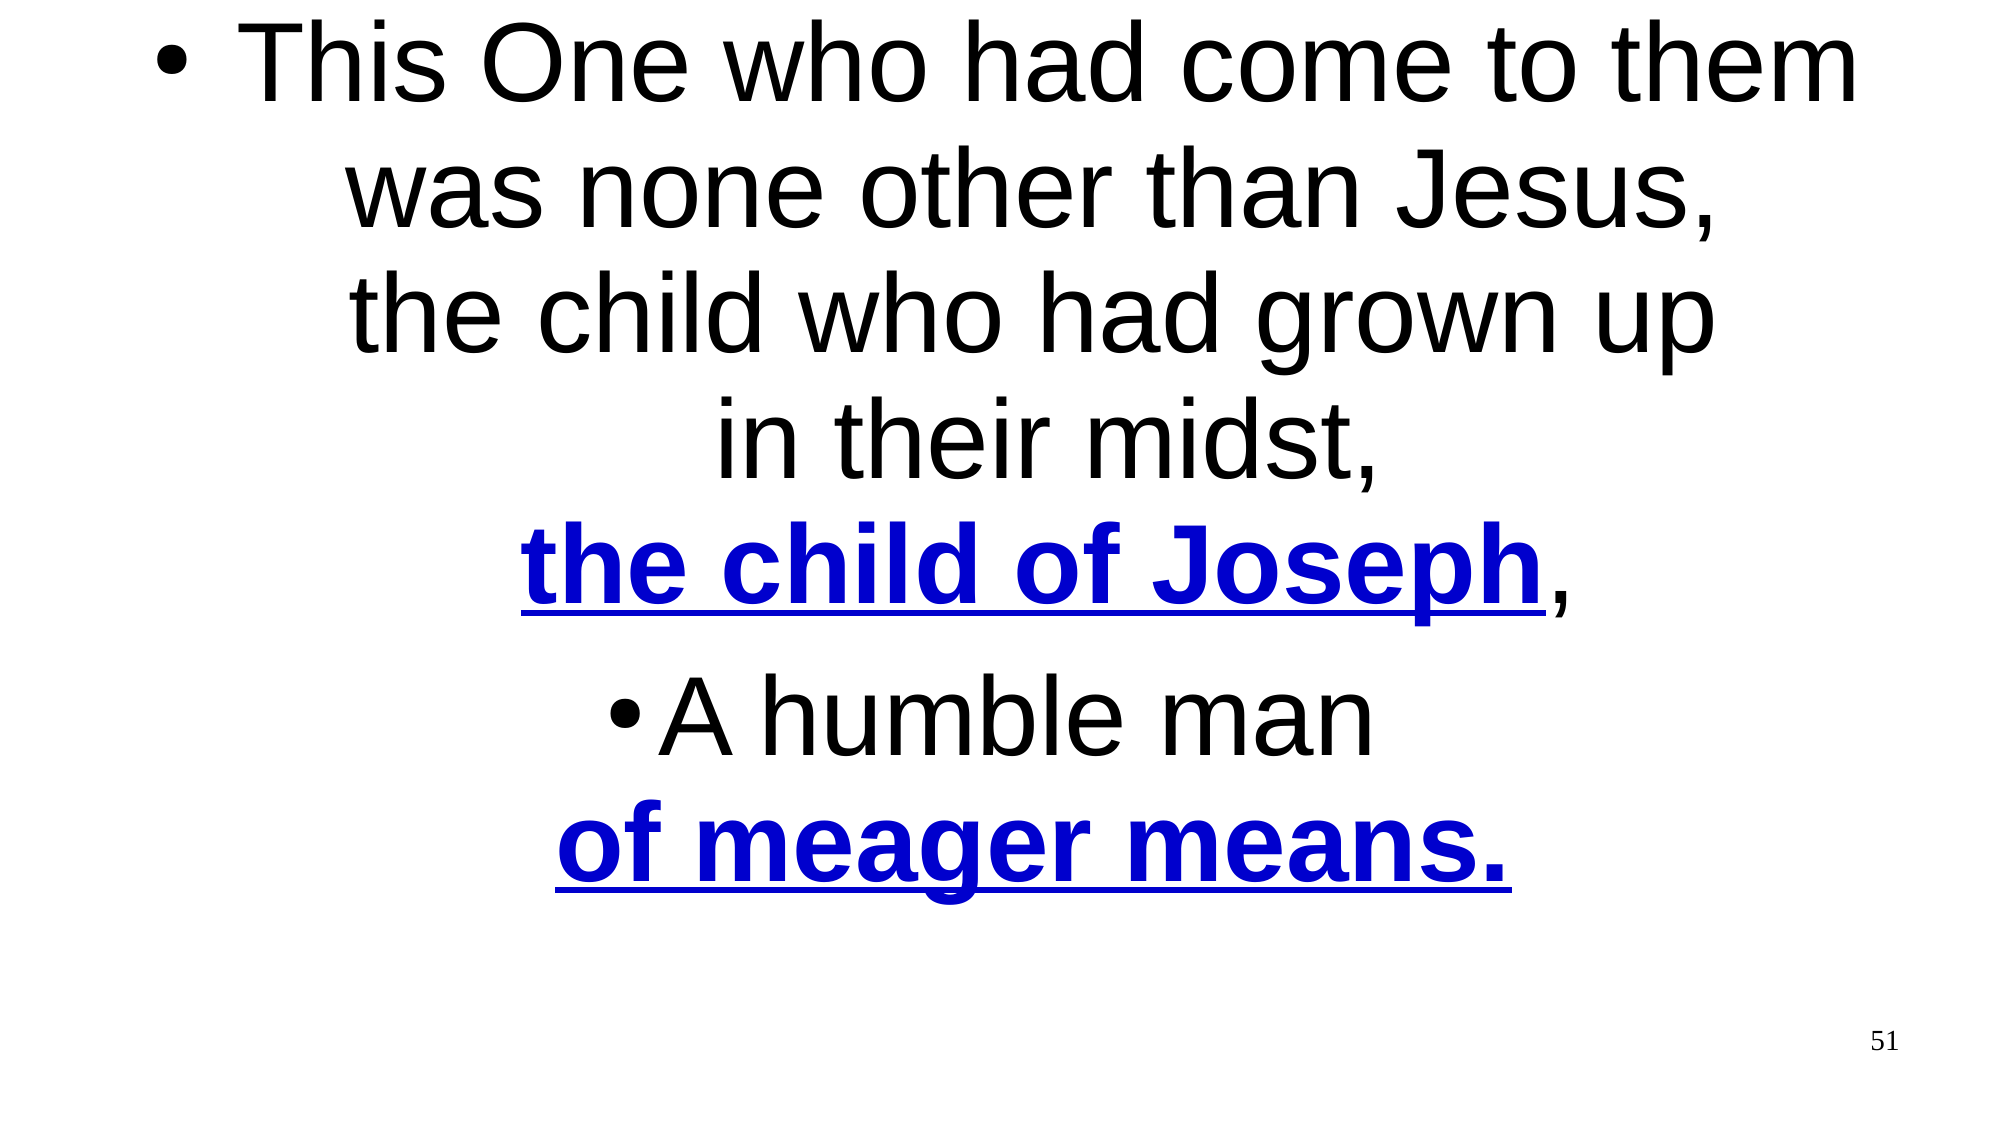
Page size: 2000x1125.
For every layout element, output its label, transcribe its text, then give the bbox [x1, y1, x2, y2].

list This One who had come to them was none other than Jesus, the child who had grown up in their midst, the child of Joseph, A humble man of meager means. [0, 0, 1996, 1123]
